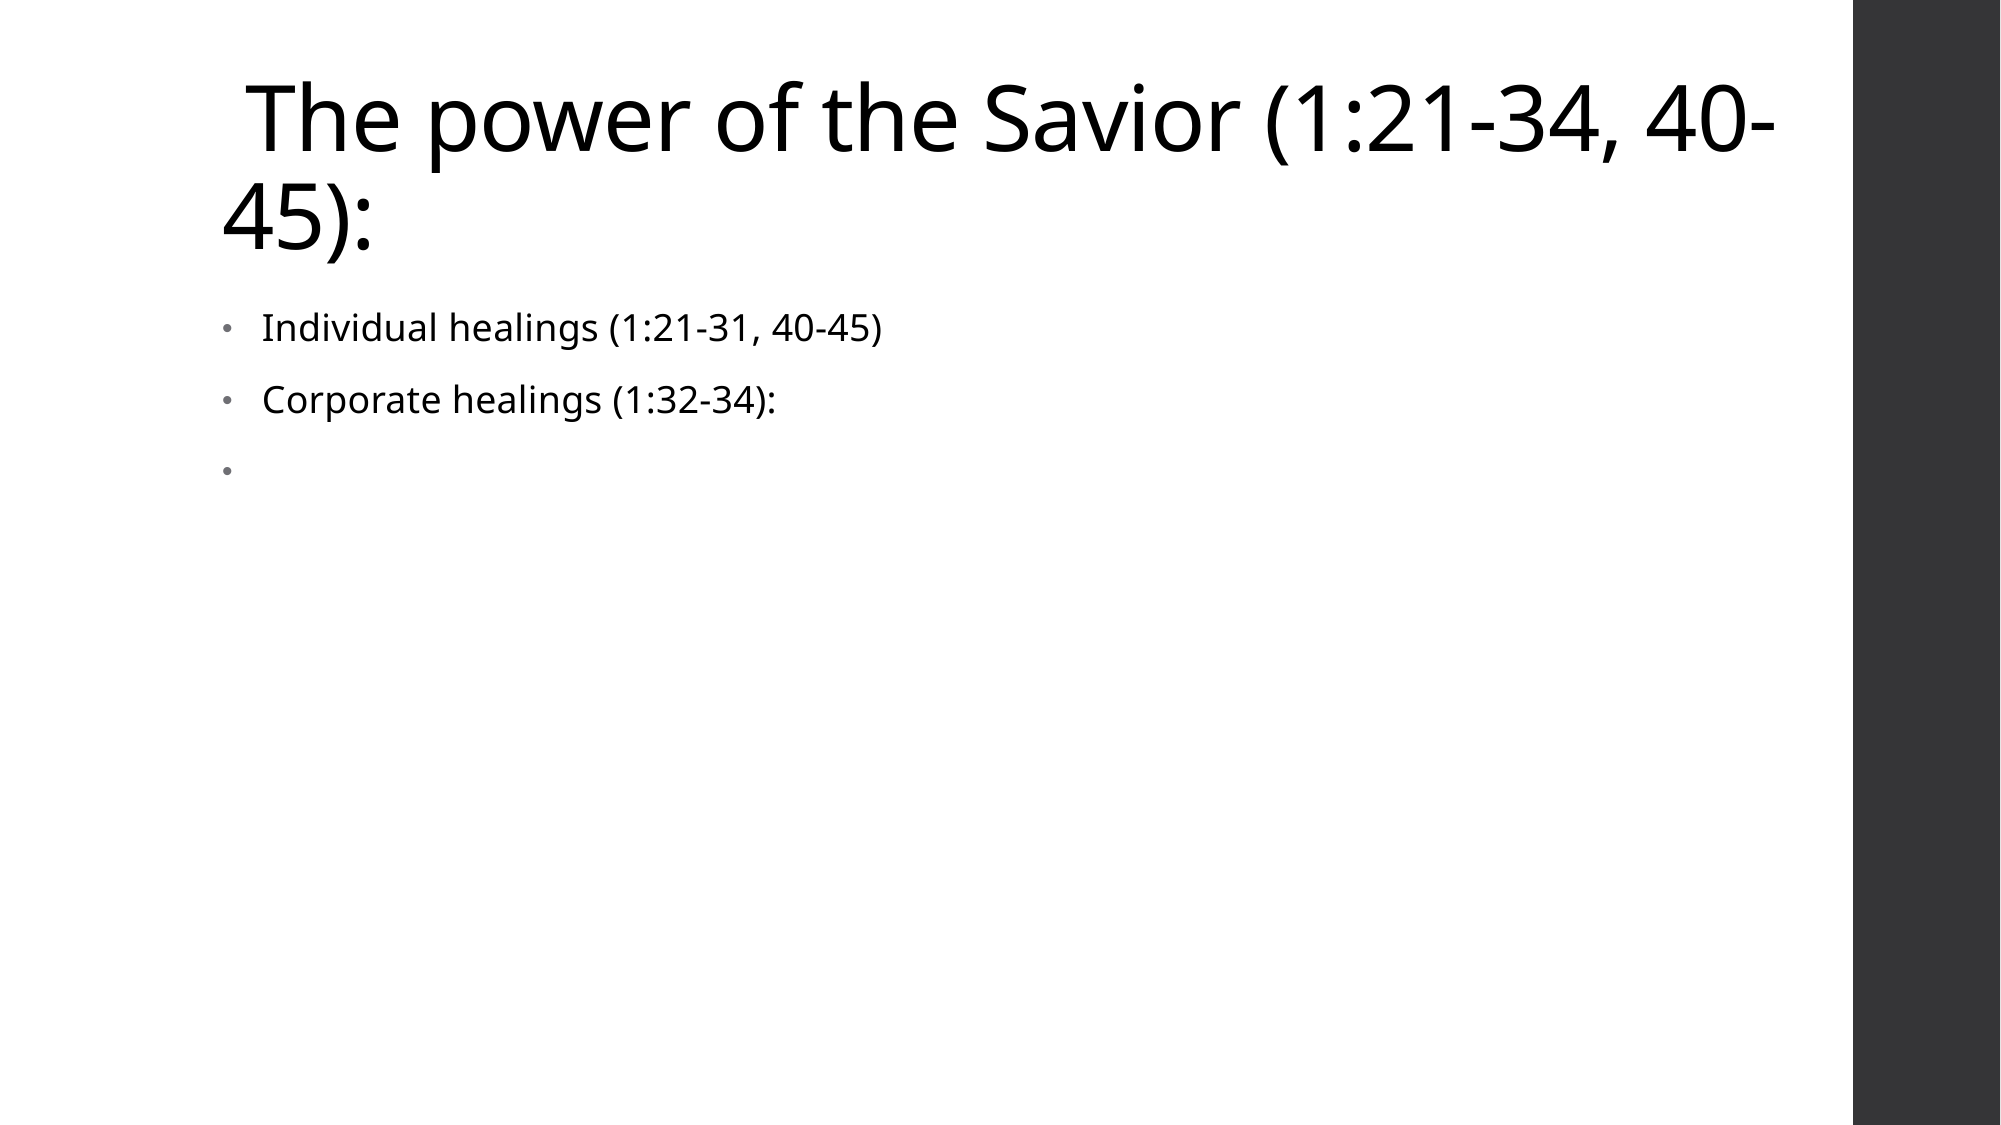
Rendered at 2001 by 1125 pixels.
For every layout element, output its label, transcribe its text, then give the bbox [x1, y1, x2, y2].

list Individual healings (1:21-31, 40-45) Corporate healings (1:32-34): [206, 299, 1617, 1014]
title The power of the Savior (1:21-34, 40-45): [206, 60, 1797, 278]
